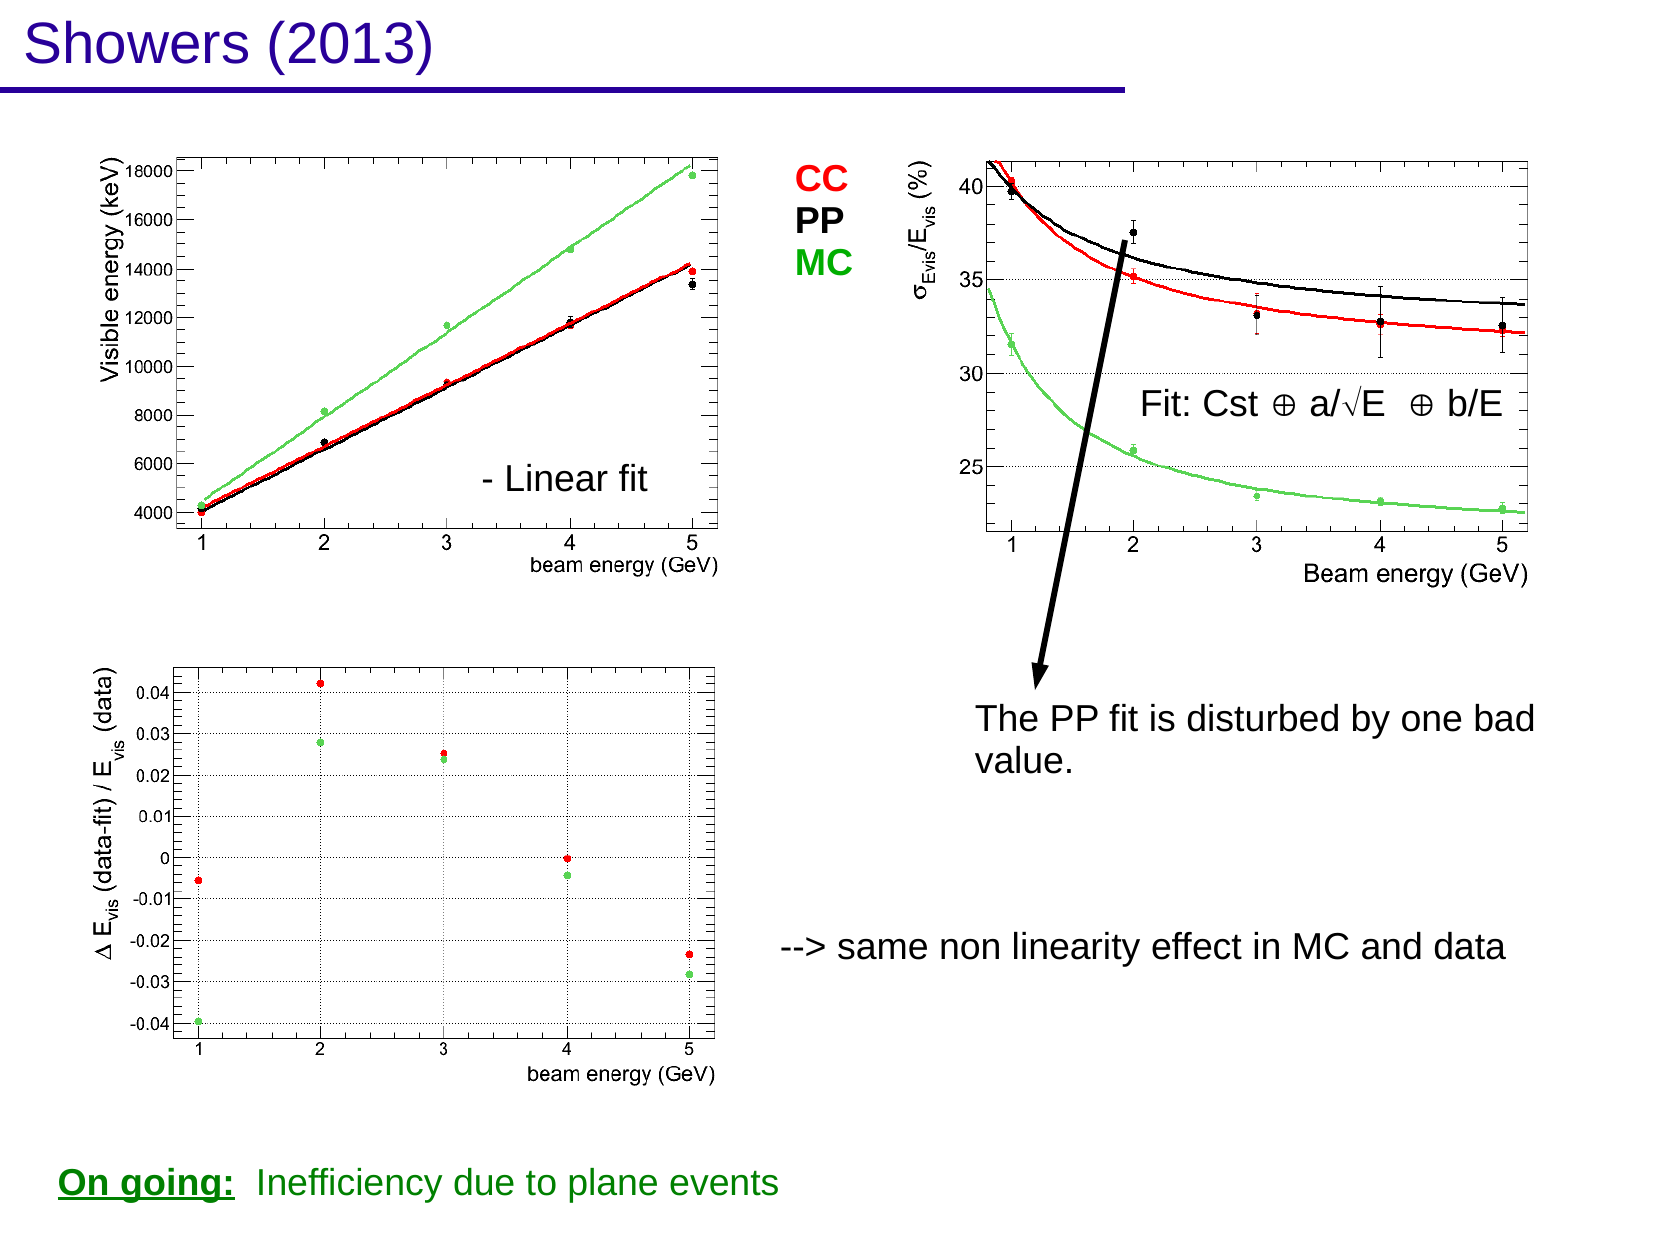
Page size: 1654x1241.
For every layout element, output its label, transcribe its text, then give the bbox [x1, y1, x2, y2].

text_box --> same non linearity effect in MC and data [765, 918, 1621, 976]
picture [885, 138, 1561, 596]
text_box CC PP MC [780, 150, 885, 295]
text_box The PP fit is disturbed by one bad value. [960, 690, 1561, 789]
text_box Fit: Cst  a/E  b/E [1125, 375, 1546, 436]
picture [72, 644, 748, 1103]
text_box On going: Inefficiency due to plane events [42, 1153, 1480, 1212]
picture [75, 134, 751, 593]
text_box - Linear fit [466, 450, 692, 507]
title Showers (2013) [23, 8, 1512, 79]
